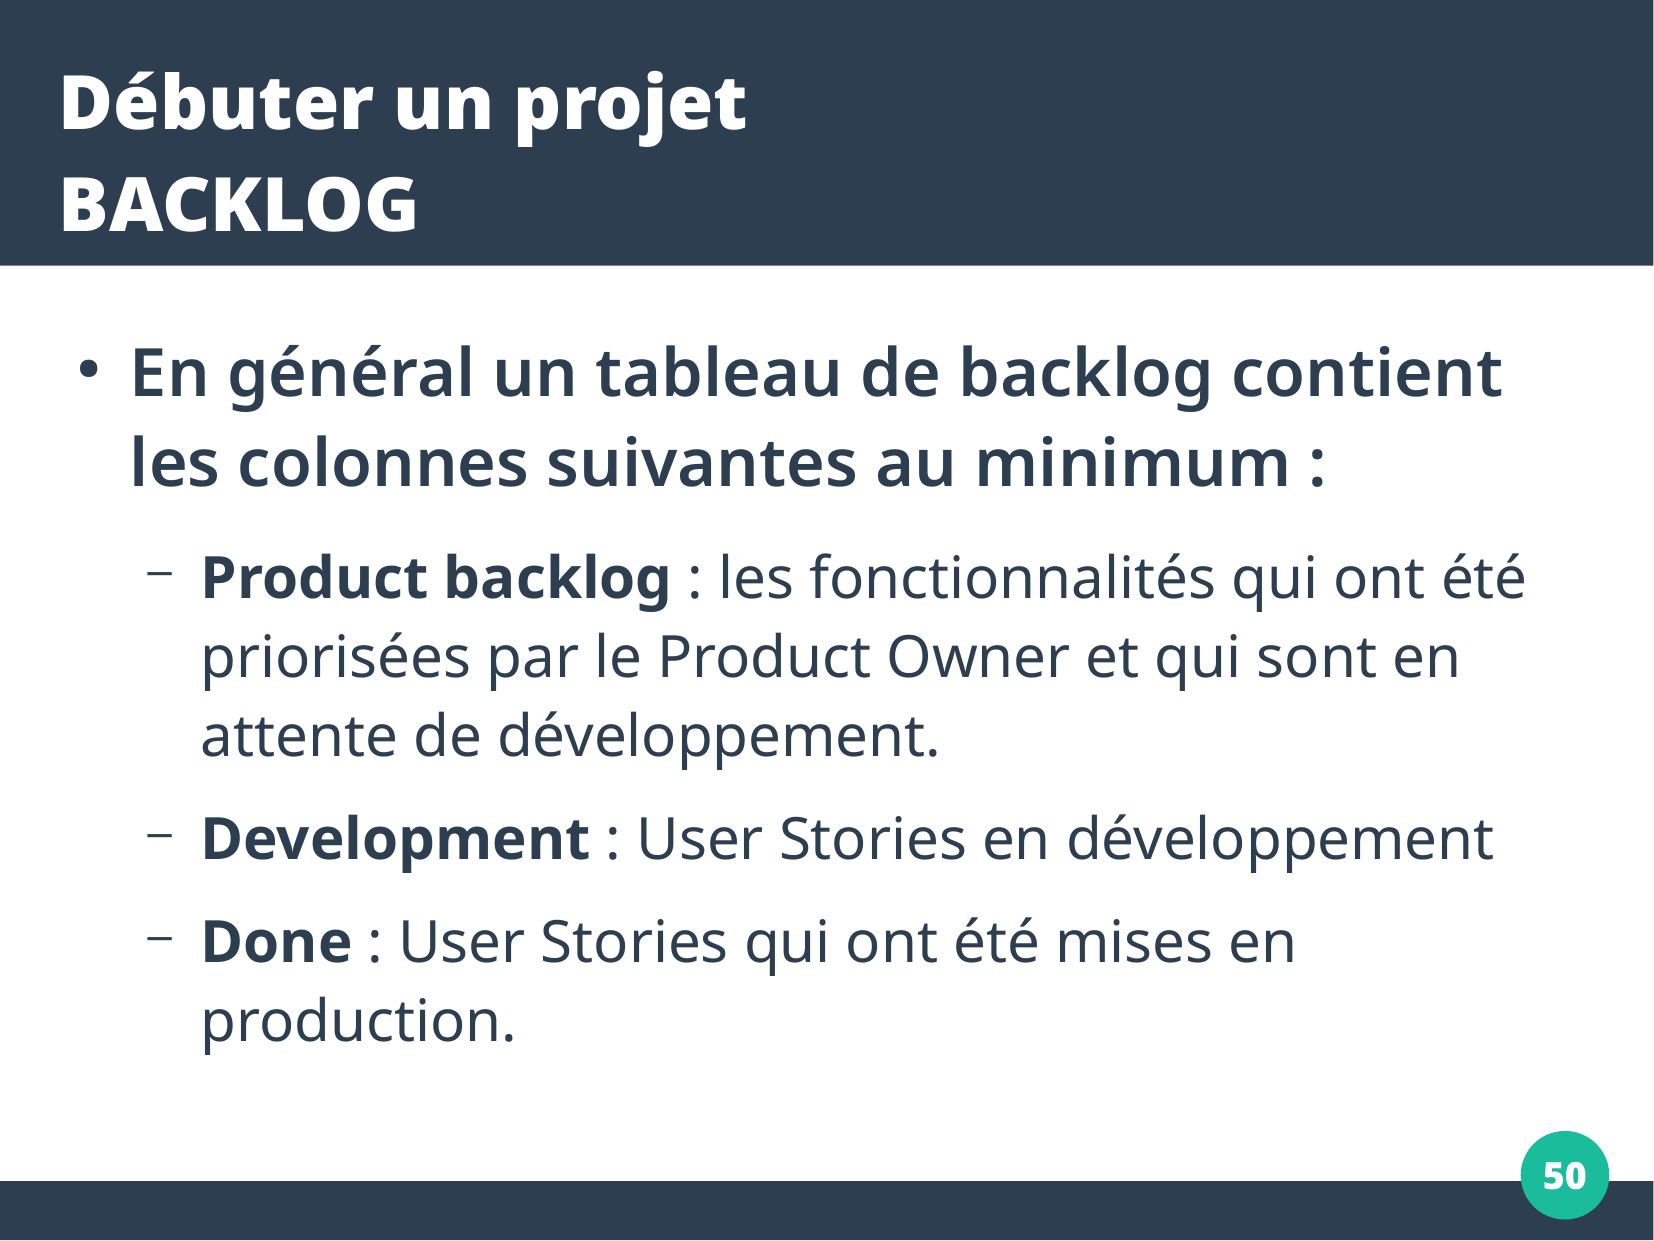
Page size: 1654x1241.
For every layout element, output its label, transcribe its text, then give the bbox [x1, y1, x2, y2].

title Débuter un projet BACKLOG [59, 49, 1595, 207]
list En général un tableau de backlog contient les colonnes suivantes au minimum : Product backlog : les fonctionnalités qui ont été priorisées par le Product Owner et qui sont en attente de développement. Development : User Stories en développement Done : User Stories qui ont été mises en production. [59, 324, 1595, 1152]
